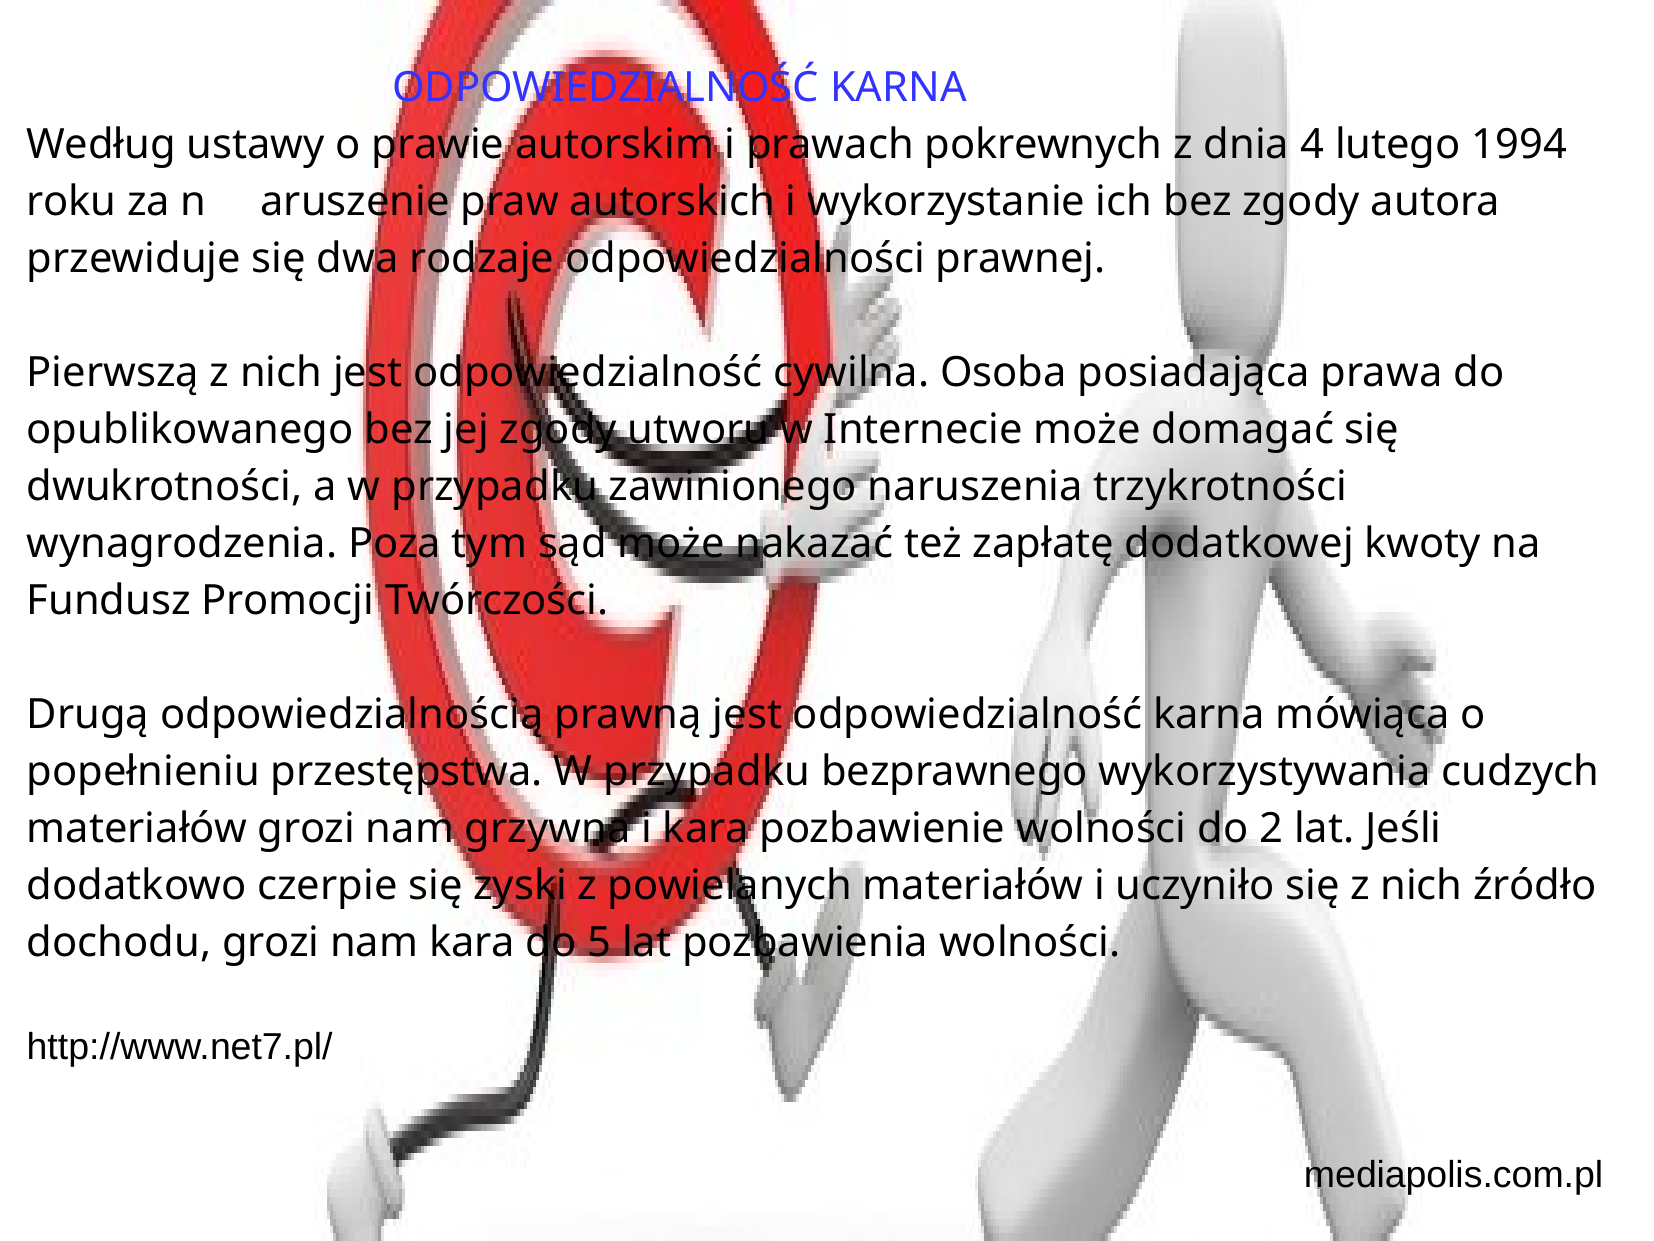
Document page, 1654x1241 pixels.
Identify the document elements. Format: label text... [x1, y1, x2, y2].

picture [118, 0, 1630, 1241]
text_box ODPOWIEDZIALNOŚĆ KARNA Według ustawy o prawie autorskim i prawach pokrewnych z dnia 4 lutego 1994 roku za n aruszenie praw autorskich i wykorzystanie ich bez zgody autora przewiduje się dwa rodzaje odpowiedzialności prawnej. Pierwszą z nich jest odpowiedzialność cywilna. Osoba posiadająca prawa do opublikowanego bez jej zgody utworu w Internecie może domagać się dwukrotności, a w przypadku zawinionego naruszenia trzykrotności wynagrodzenia. Poza tym sąd może nakazać też zapłatę dodatkowej kwoty na Fundusz Promocji Twórczości. Drugą odpowiedzialnością prawną jest odpowiedzialność karna mówiąca o popełnieniu przestępstwa. W przypadku bezprawnego wykorzystywania cudzych materiałów grozi nam grzywna i kara pozbawienie wolności do 2 lat. Jeśli dodatkowo czerpie się zyski z powielanych materiałów i uczyniło się z nich źródło dochodu, grozi nam kara do 5 lat pozbawienia wolności. http://www.net7.pl/ [11, 49, 1623, 1228]
